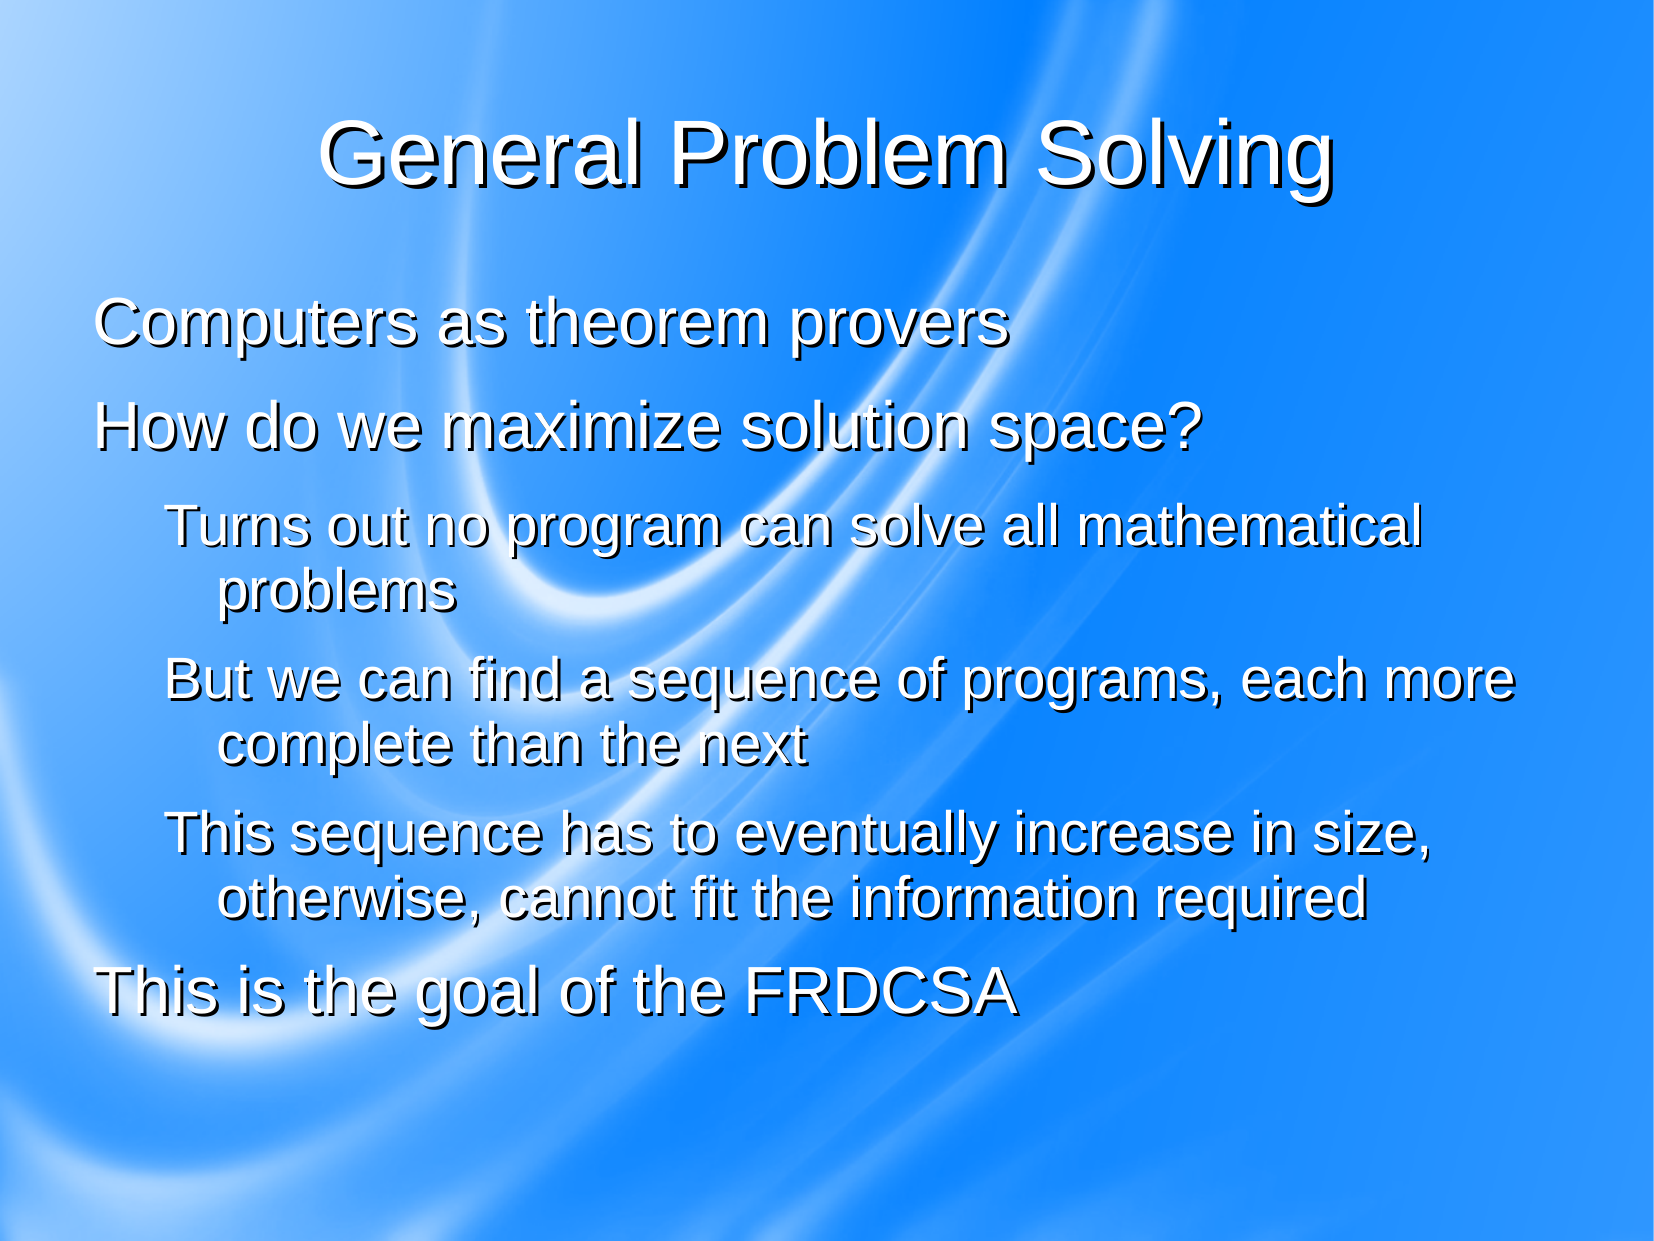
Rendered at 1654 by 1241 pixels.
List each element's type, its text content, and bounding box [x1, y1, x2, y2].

picture [0, 0, 1654, 1241]
title General Problem Solving [82, 56, 1571, 250]
list Computers as theorem provers How do we maximize solution space? Turns out no program can solve all mathematical problems But we can find a sequence of programs, each more complete than the next This sequence has to eventually increase in size, otherwise, cannot fit the information required This is the goal of the FRDCSA [75, 283, 1564, 1098]
